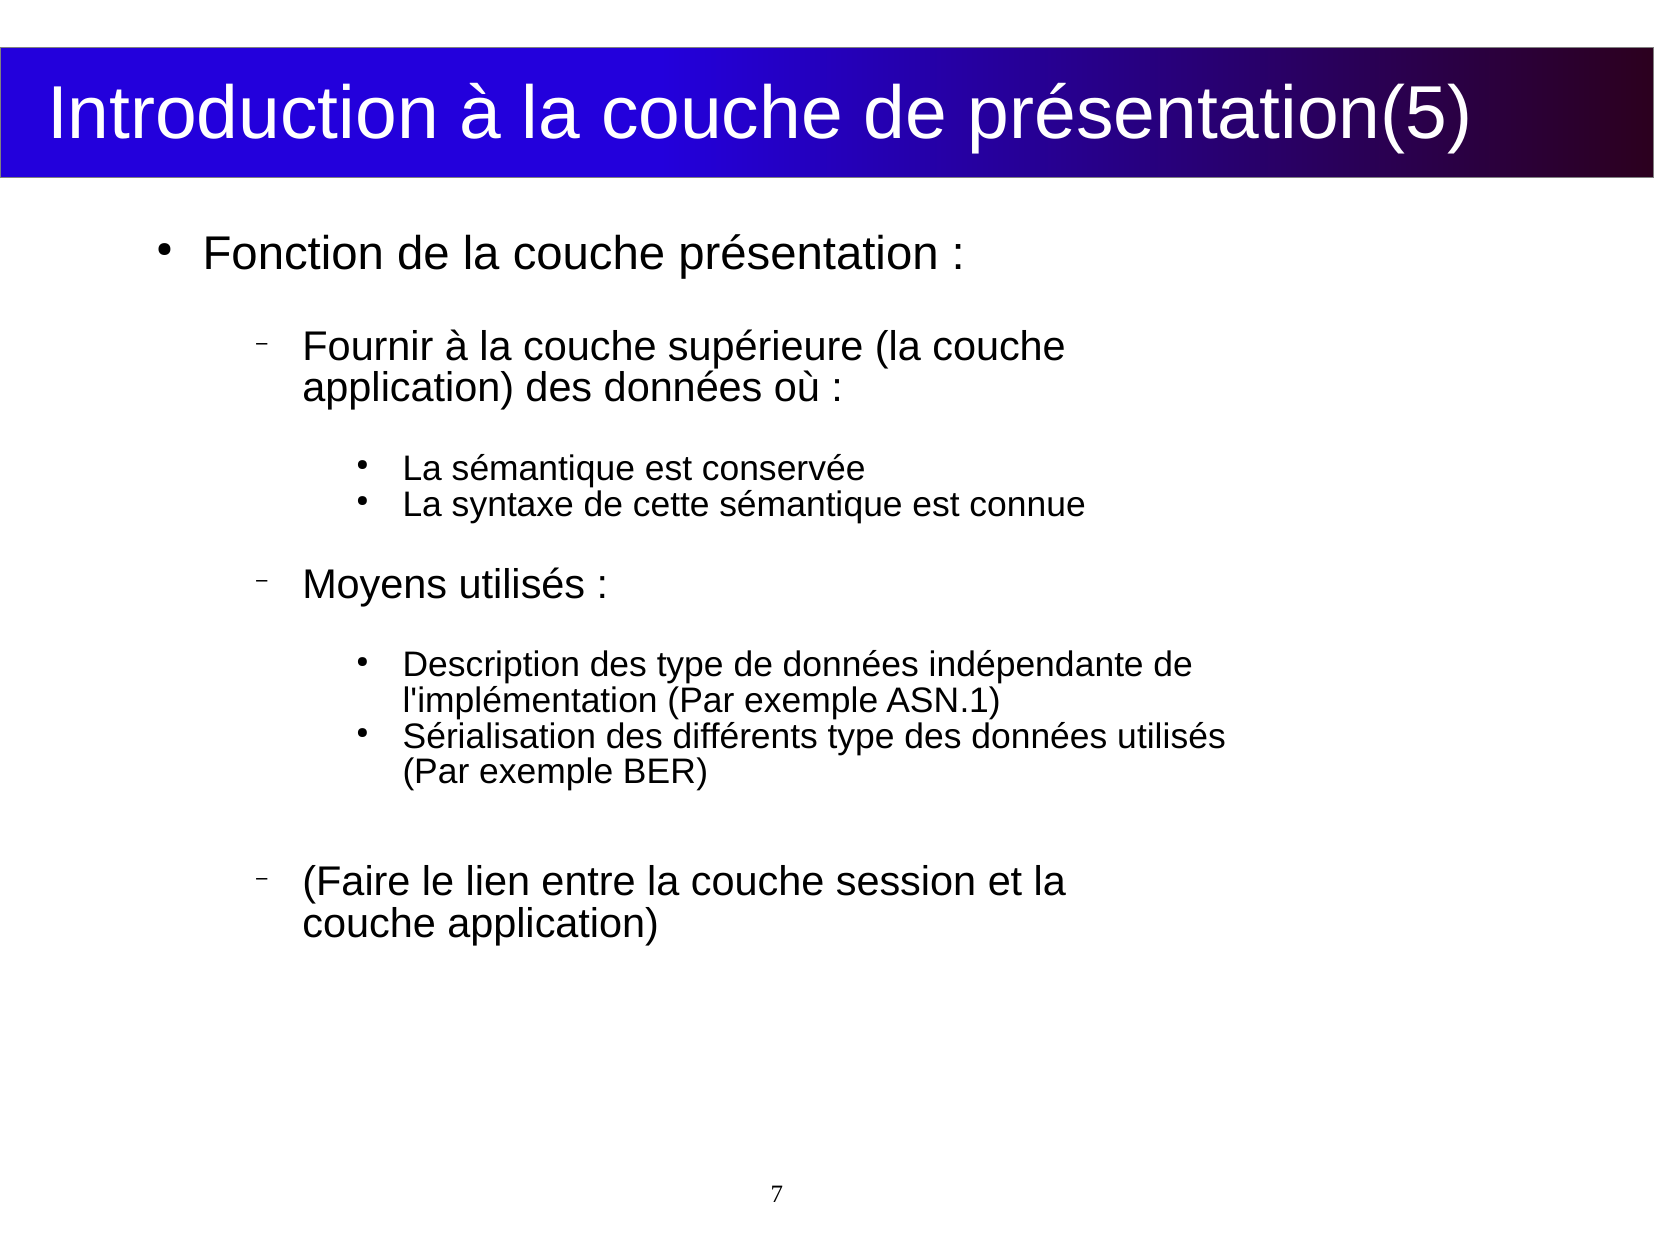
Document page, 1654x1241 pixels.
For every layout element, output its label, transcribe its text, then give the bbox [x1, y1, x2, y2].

list Fonction de la couche présentation : Fournir à la couche supérieure (la couche application) des données où : La sémantique est conservée La syntaxe de cette sémantique est connue Moyens utilisés : Description des type de données indépendante de l'implémentation (Par exemple ASN.1) Sérialisation des différents type des données utilisés (Par exemple BER) (Faire le lien entre la couche session et la couche application) [116, 231, 1528, 951]
title Introduction à la couche de présentation(5) [47, 6, 1477, 225]
